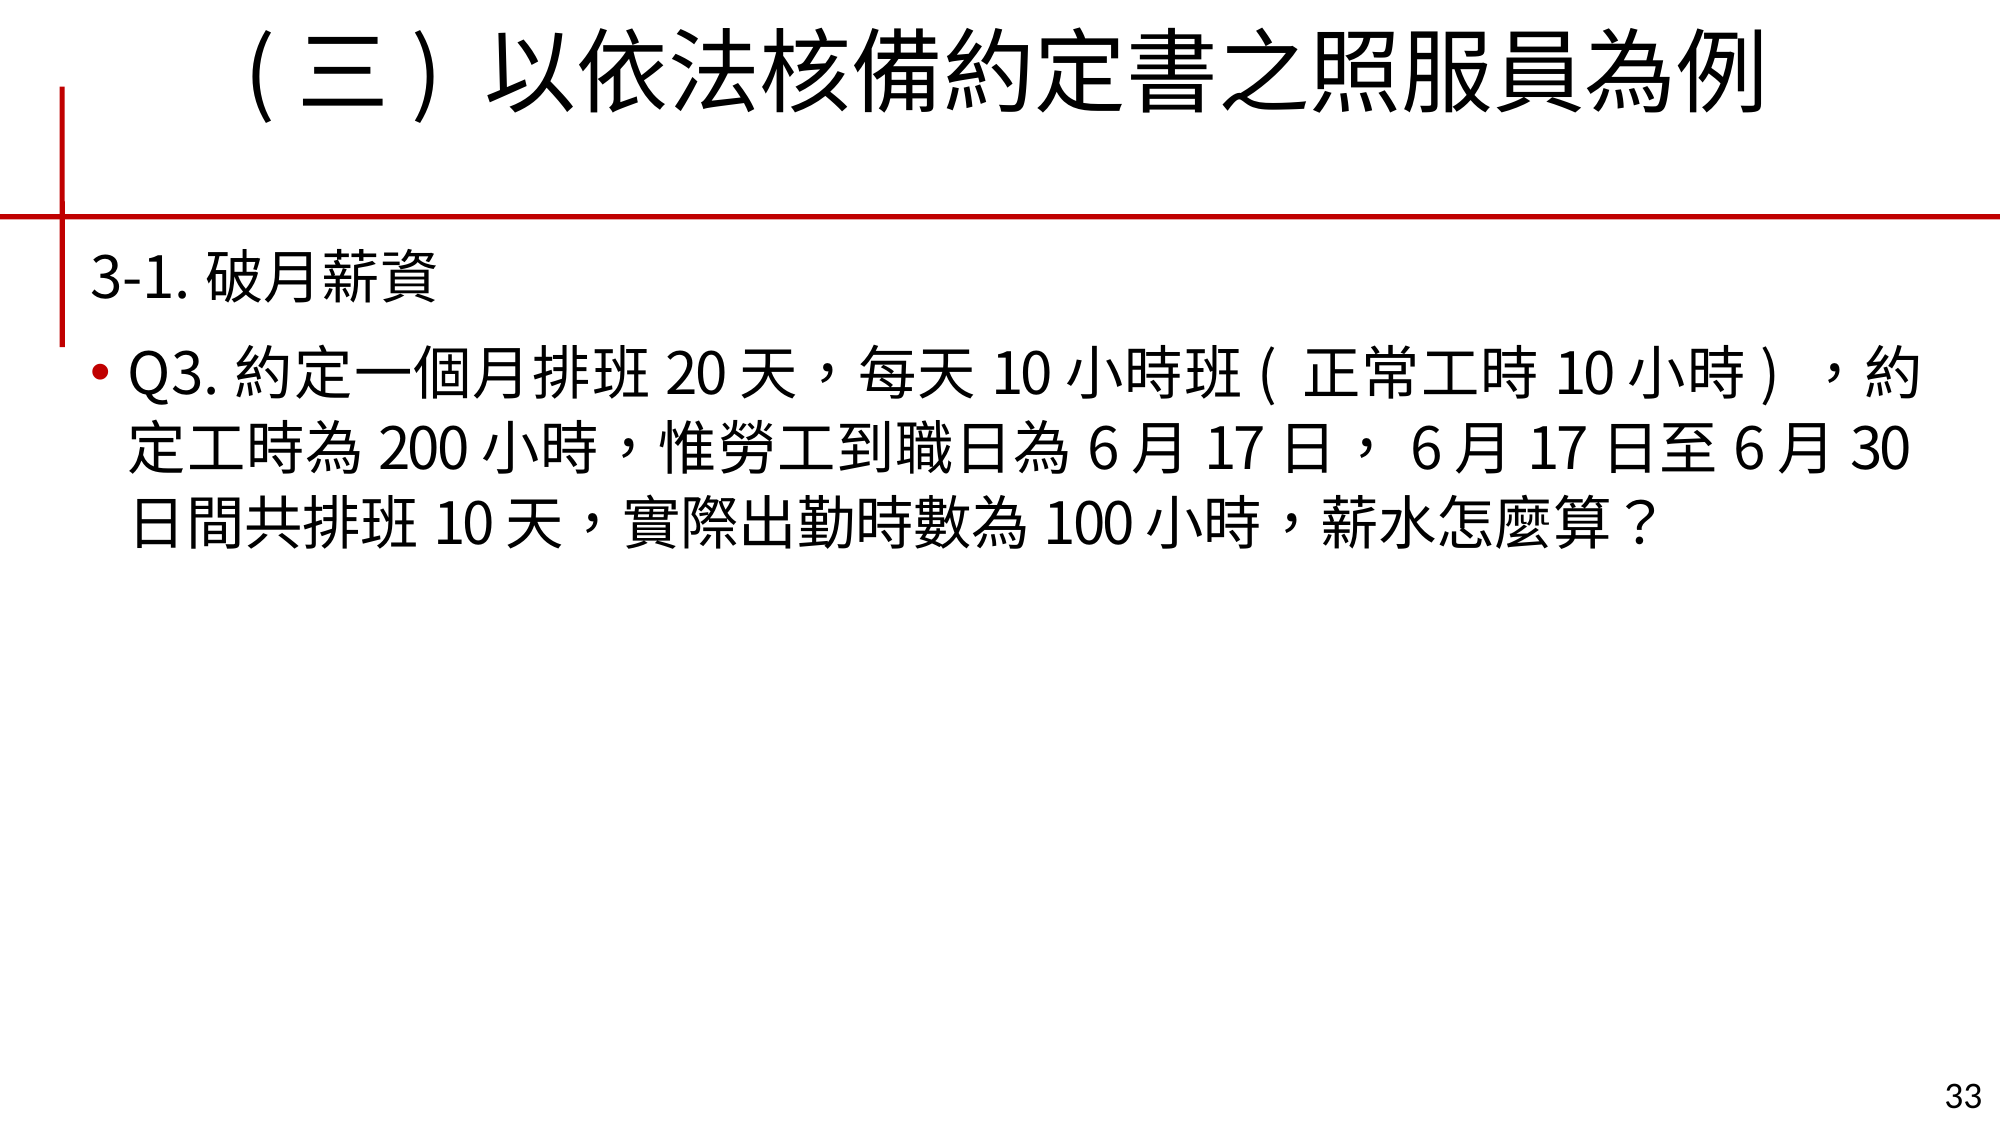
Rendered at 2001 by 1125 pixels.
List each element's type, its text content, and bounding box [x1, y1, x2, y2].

title (三) 以依法核備約定書之照服員為例 [75, 6, 1938, 211]
slide_number <編號> [1701, 1063, 1998, 1118]
list 3-1.破月薪資 Q3.約定一個月排班20天，每天10小時班(正常工時10小時)，約定工時為200小時，惟勞工到職日為6月17日，6月17日至6月30日間共排班10天，實際出勤時數為100小時，薪水怎麼算？ [75, 228, 1938, 1038]
